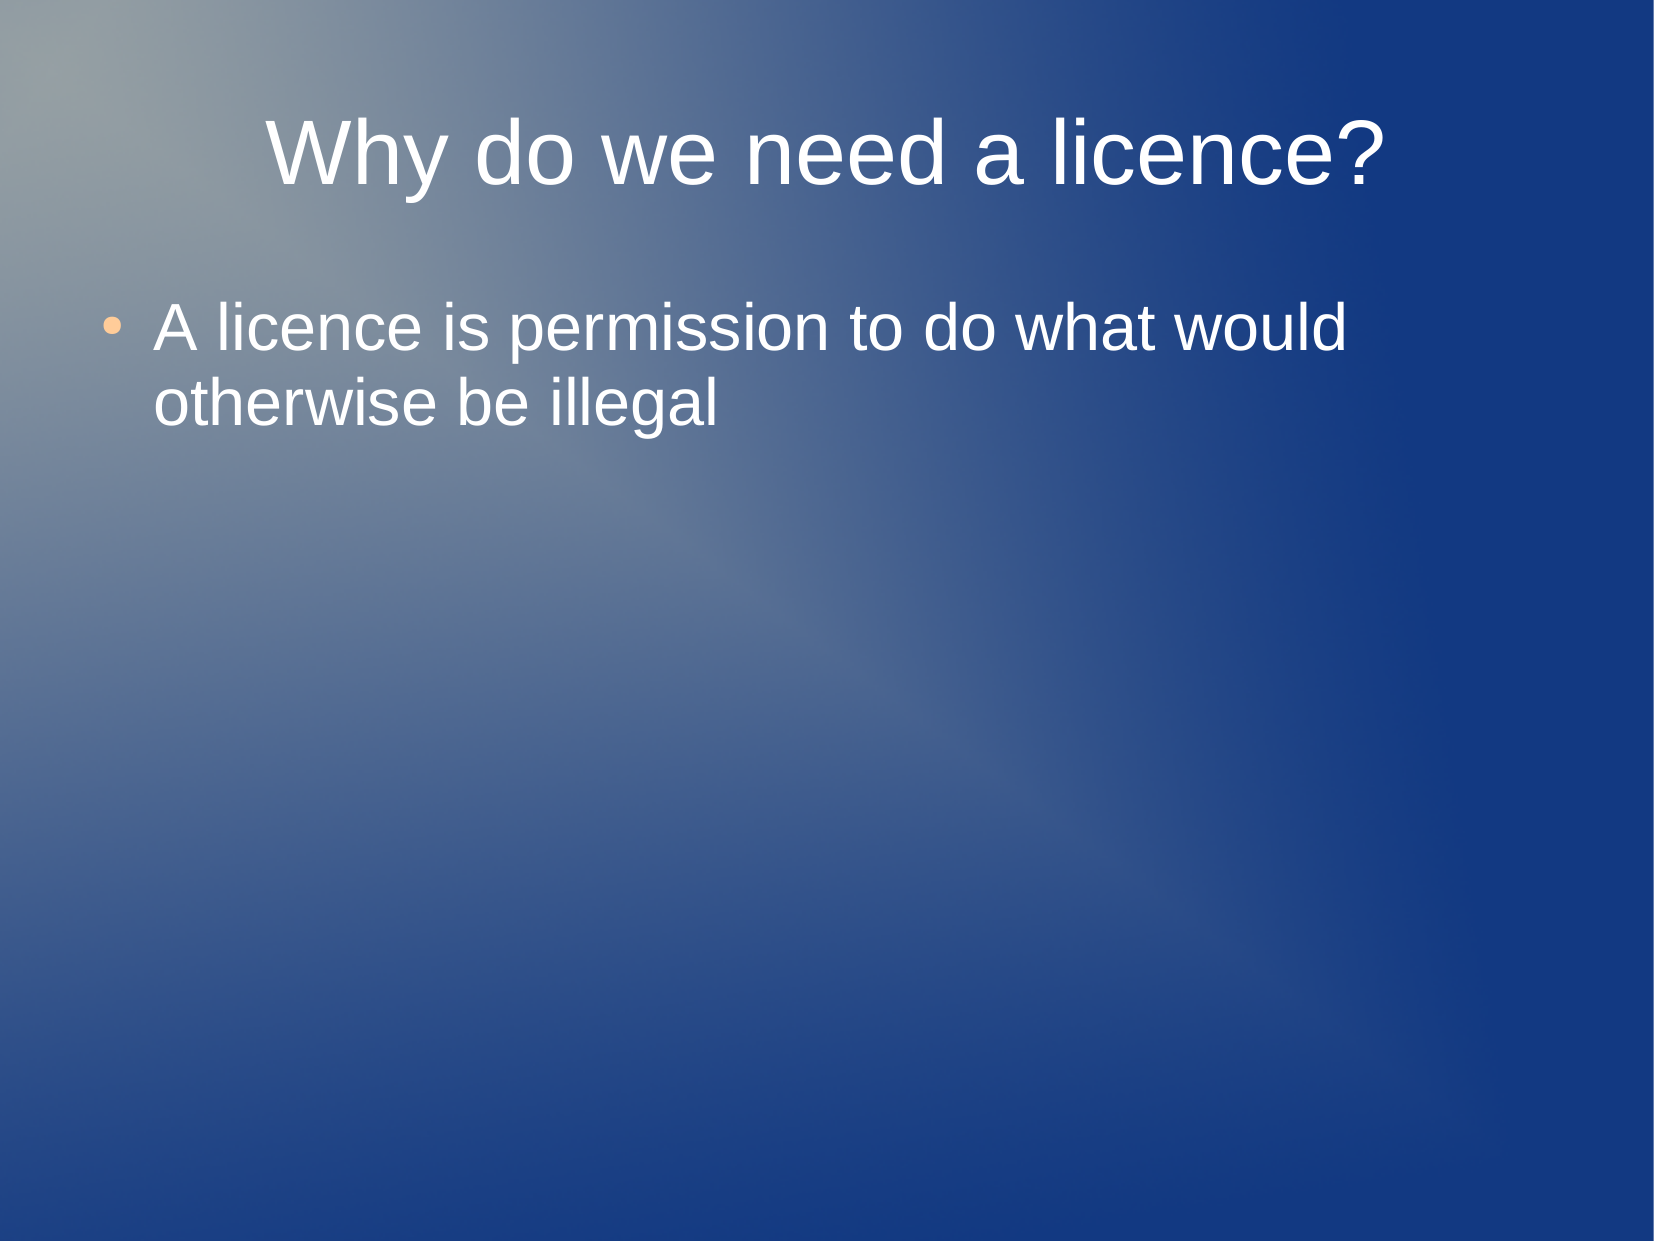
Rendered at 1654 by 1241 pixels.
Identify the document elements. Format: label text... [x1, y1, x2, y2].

title Why do we need a licence? [82, 49, 1571, 257]
picture [0, 0, 1654, 1241]
list A licence is permission to do what would otherwise be illegal [82, 290, 1571, 1109]
